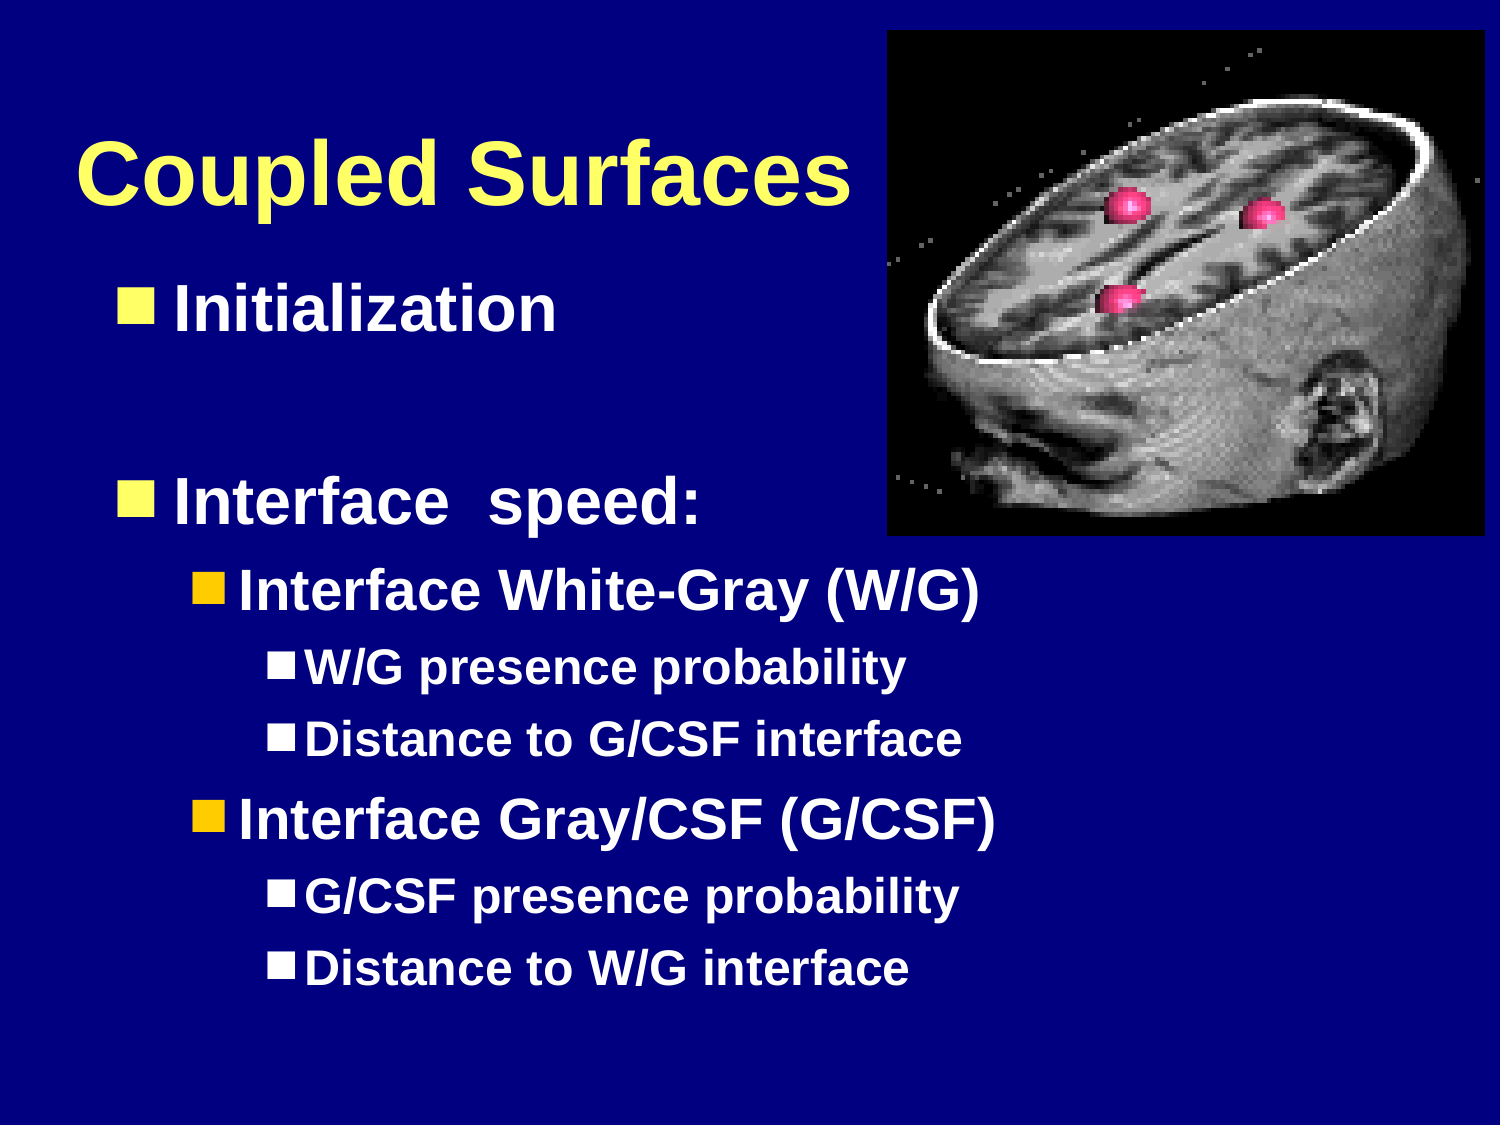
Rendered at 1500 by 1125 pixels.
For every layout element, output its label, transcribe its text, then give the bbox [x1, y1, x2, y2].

picture [887, 30, 1485, 536]
title Coupled Surfaces [59, 45, 887, 233]
list Initialization Interface speed: Interface White-Gray (W/G) W/G presence probability Distance to G/CSF interface Interface Gray/CSF (G/CSF) G/CSF presence probability Distance to W/G interface [102, 258, 1390, 1088]
